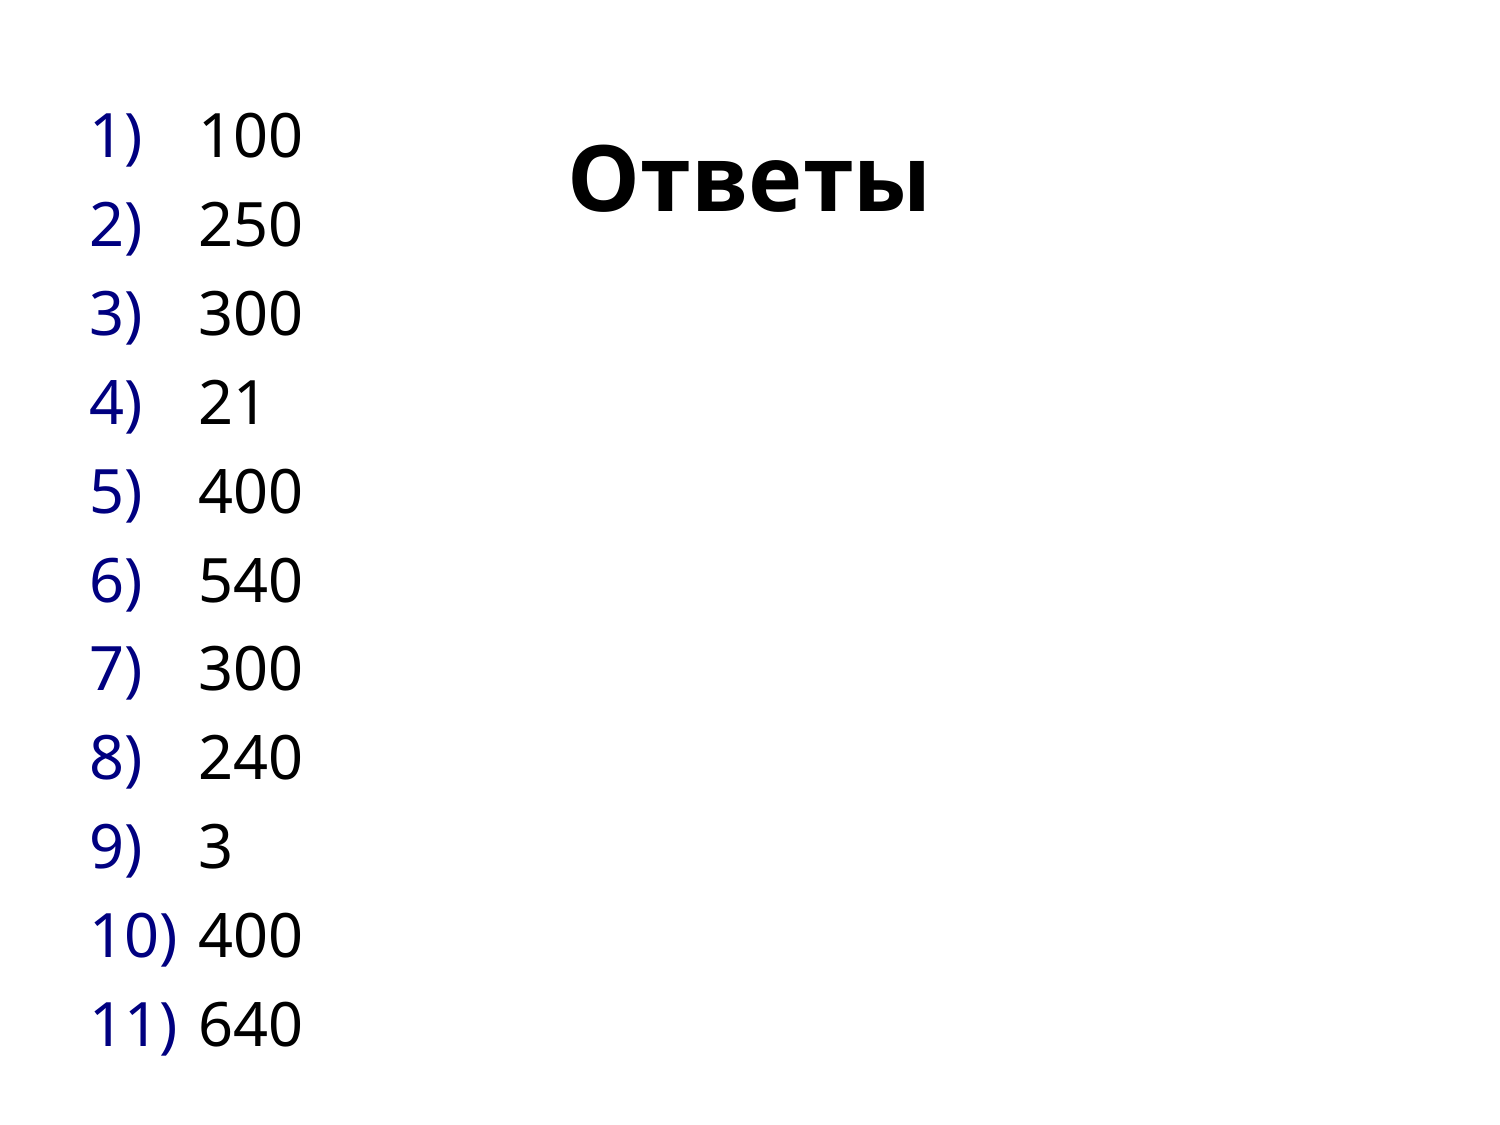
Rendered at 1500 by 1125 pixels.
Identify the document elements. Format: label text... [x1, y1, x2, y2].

title Ответы [75, 0, 1426, 356]
list 100 250 300 21 400 540 300 240 3 400 640 [75, 88, 734, 1068]
